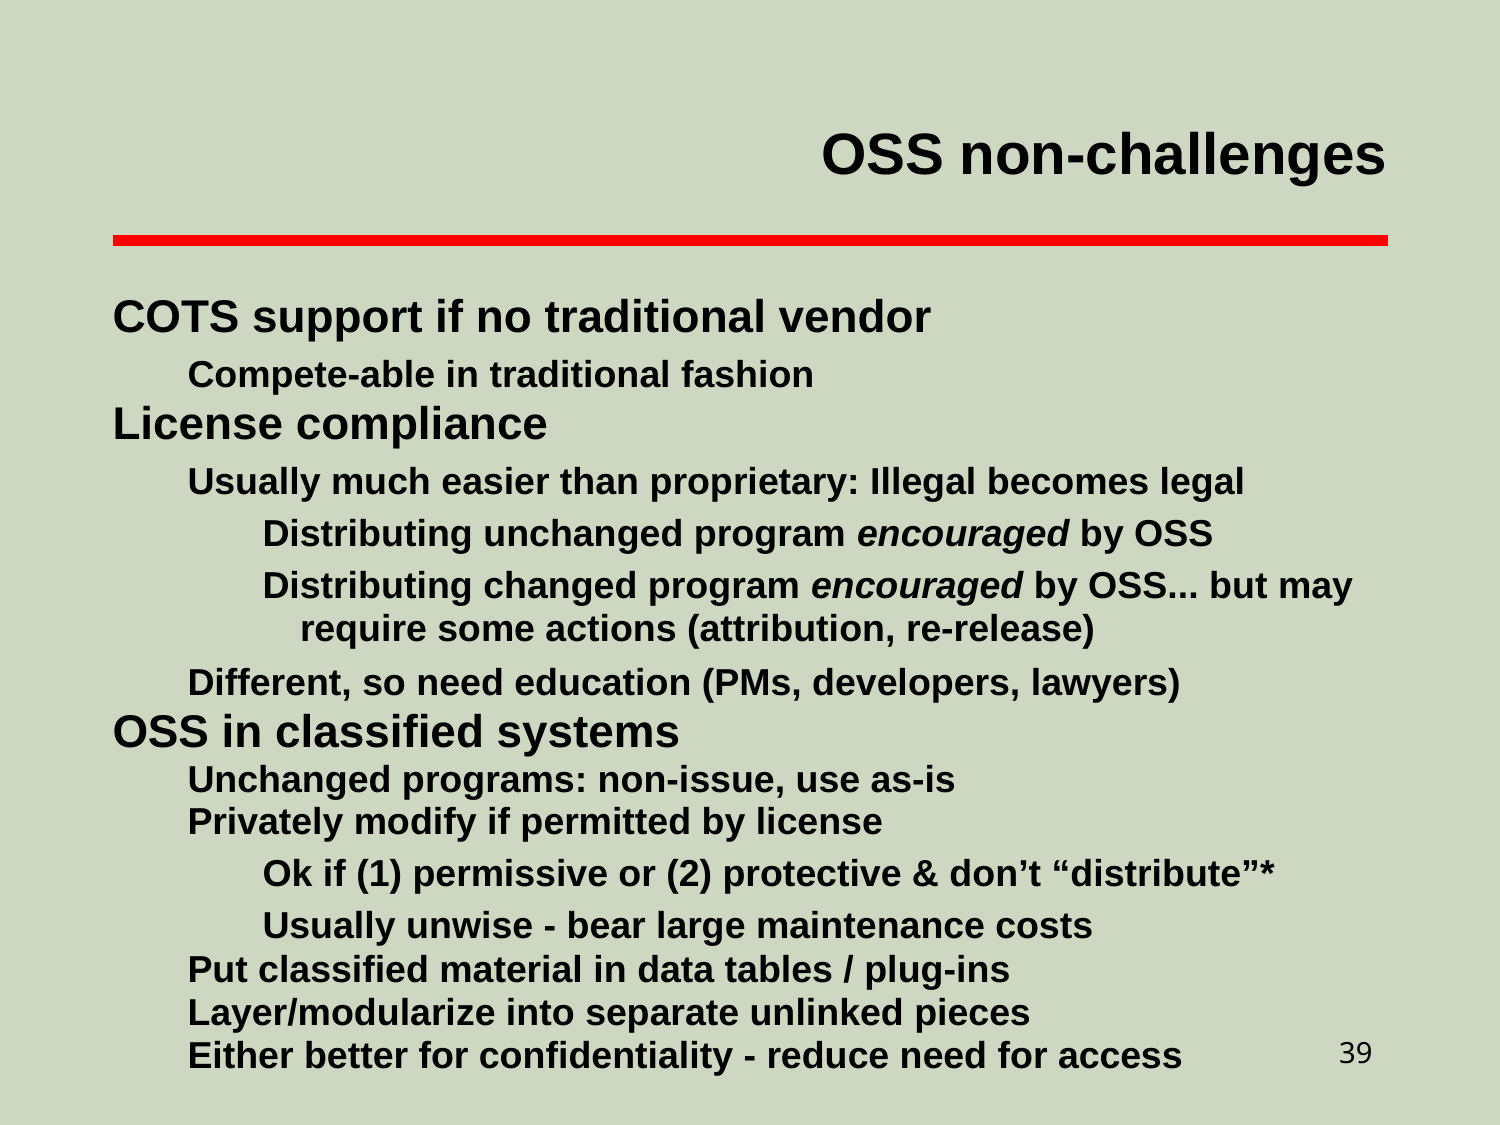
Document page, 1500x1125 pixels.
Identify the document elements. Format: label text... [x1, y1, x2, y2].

list COTS support if no traditional vendor Compete-able in traditional fashion License compliance Usually much easier than proprietary: Illegal becomes legal Distributing unchanged program encouraged by OSS Distributing changed program encouraged by OSS... but may require some actions (attribution, re-release) Different, so need education (PMs, developers, lawyers) OSS in classified systems Unchanged programs: non-issue, use as-is Privately modify if permitted by license Ok if (1) permissive or (2) protective & don’t “distribute”* Usually unwise - bear large maintenance costs Put classified material in data tables / plug-ins Layer/modularize into separate unlinked pieces Either better for confidentiality - reduce need for access [112, 299, 1388, 1086]
title OSS non-challenges [337, 93, 1388, 217]
